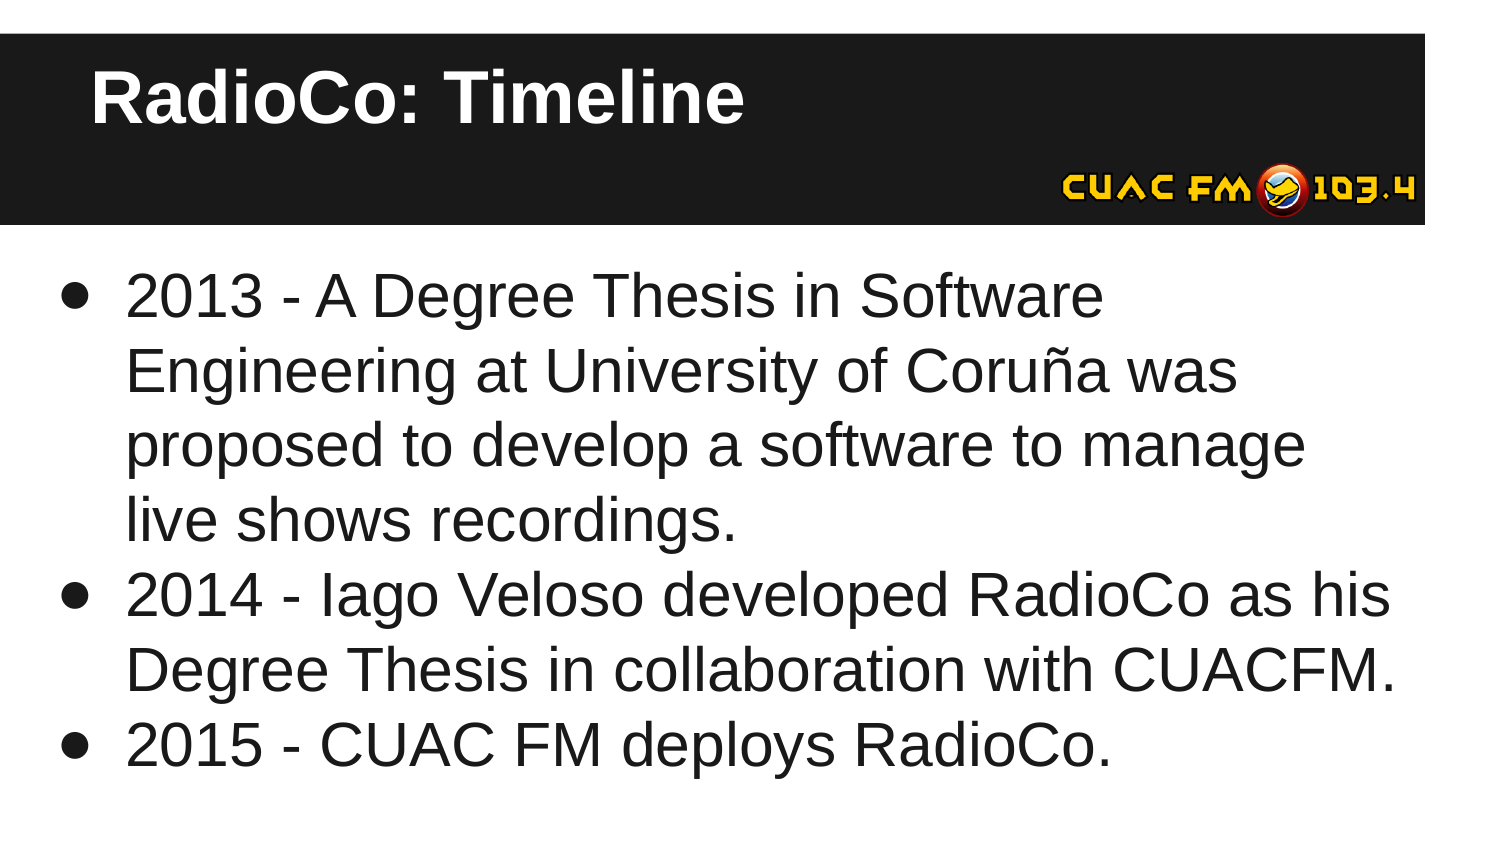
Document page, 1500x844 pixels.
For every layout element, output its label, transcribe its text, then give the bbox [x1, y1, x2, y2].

title RadioCo: Timeline [75, 33, 1425, 221]
list 2013 - A Degree Thesis in Software Engineering at University of Coruña was proposed to develop a software to manage live shows recordings. 2014 - Iago Veloso developed RadioCo as his Degree Thesis in collaboration with CUACFM. 2015 - CUAC FM deploys RadioCo. [35, 239, 1425, 808]
picture [1054, 158, 1425, 221]
